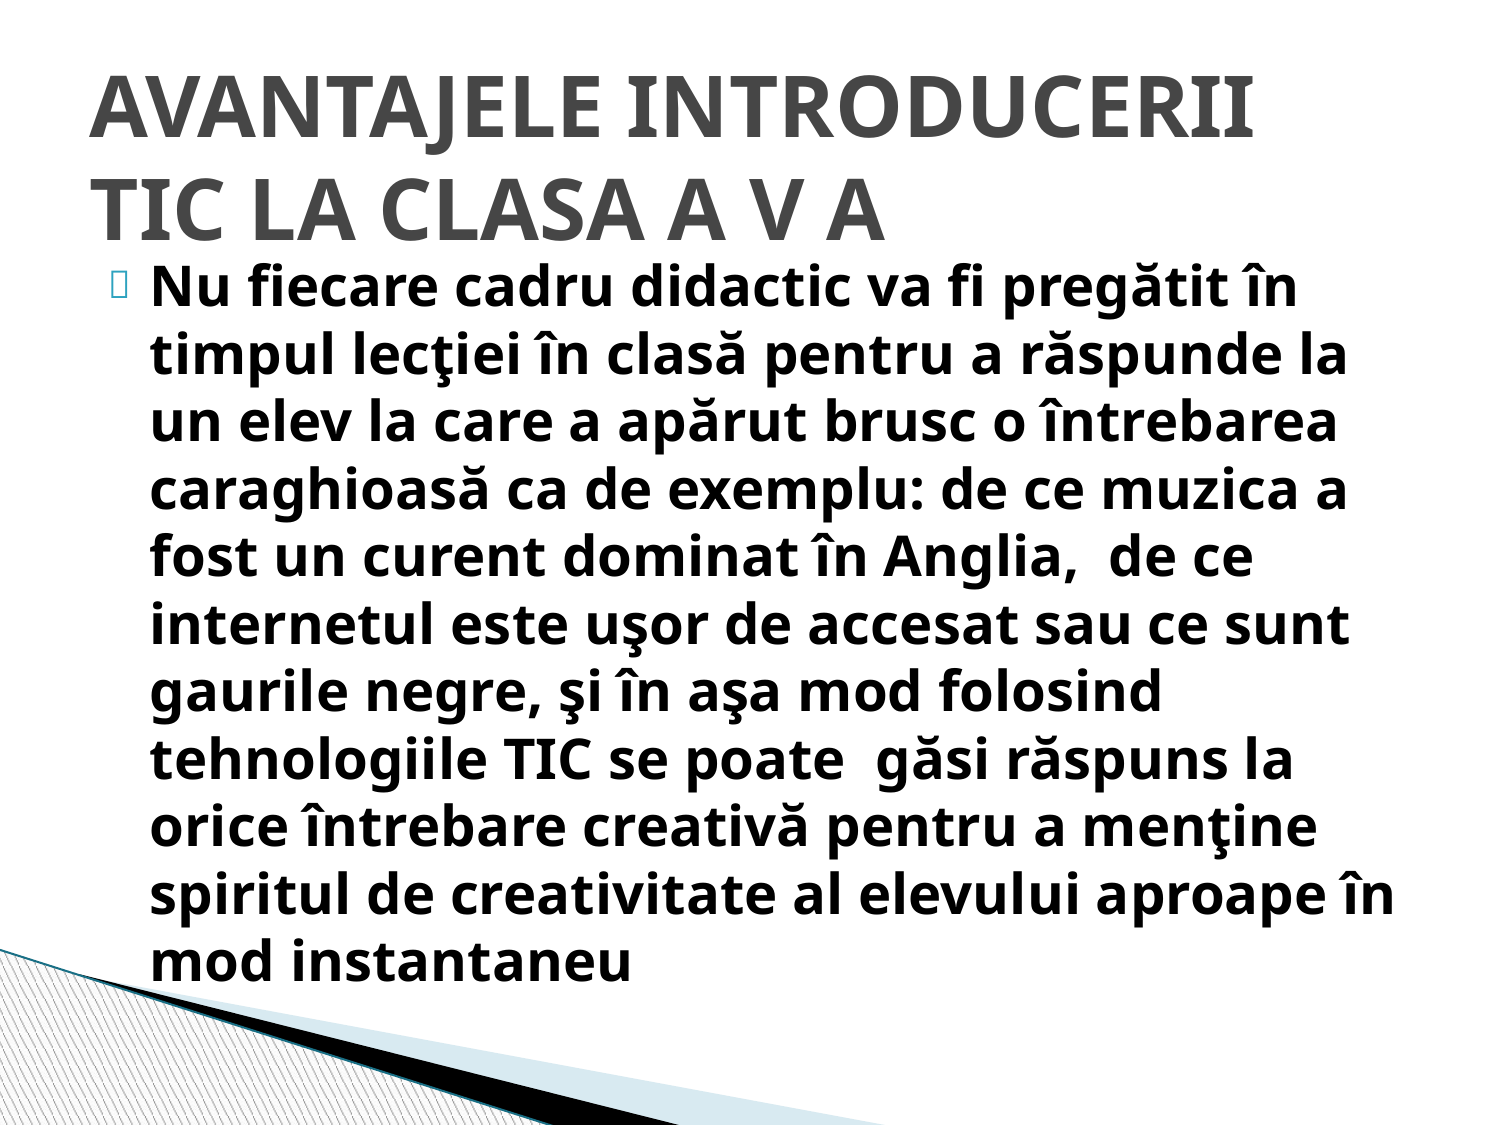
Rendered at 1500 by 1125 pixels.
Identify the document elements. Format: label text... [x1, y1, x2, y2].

title AVANTAJELE INTRODUCERII TIC LA CLASA A V A [75, 45, 1425, 233]
picture [0, 952, 543, 1125]
list Nu fiecare cadru didactic va fi pregătit în timpul lecţiei în clasă pentru a răspunde la un elev la care a apărut brusc o întrebarea caraghioasă ca de exemplu: de ce muzica a fost un curent dominat în Anglia, de ce internetul este uşor de accesat sau ce sunt gaurile negre, şi în aşa mod folosind tehnologiile TIC se poate găsi răspuns la orice întrebare creativă pentru a menţine spiritul de creativitate al elevului aproape în mod instantaneu [75, 243, 1425, 986]
